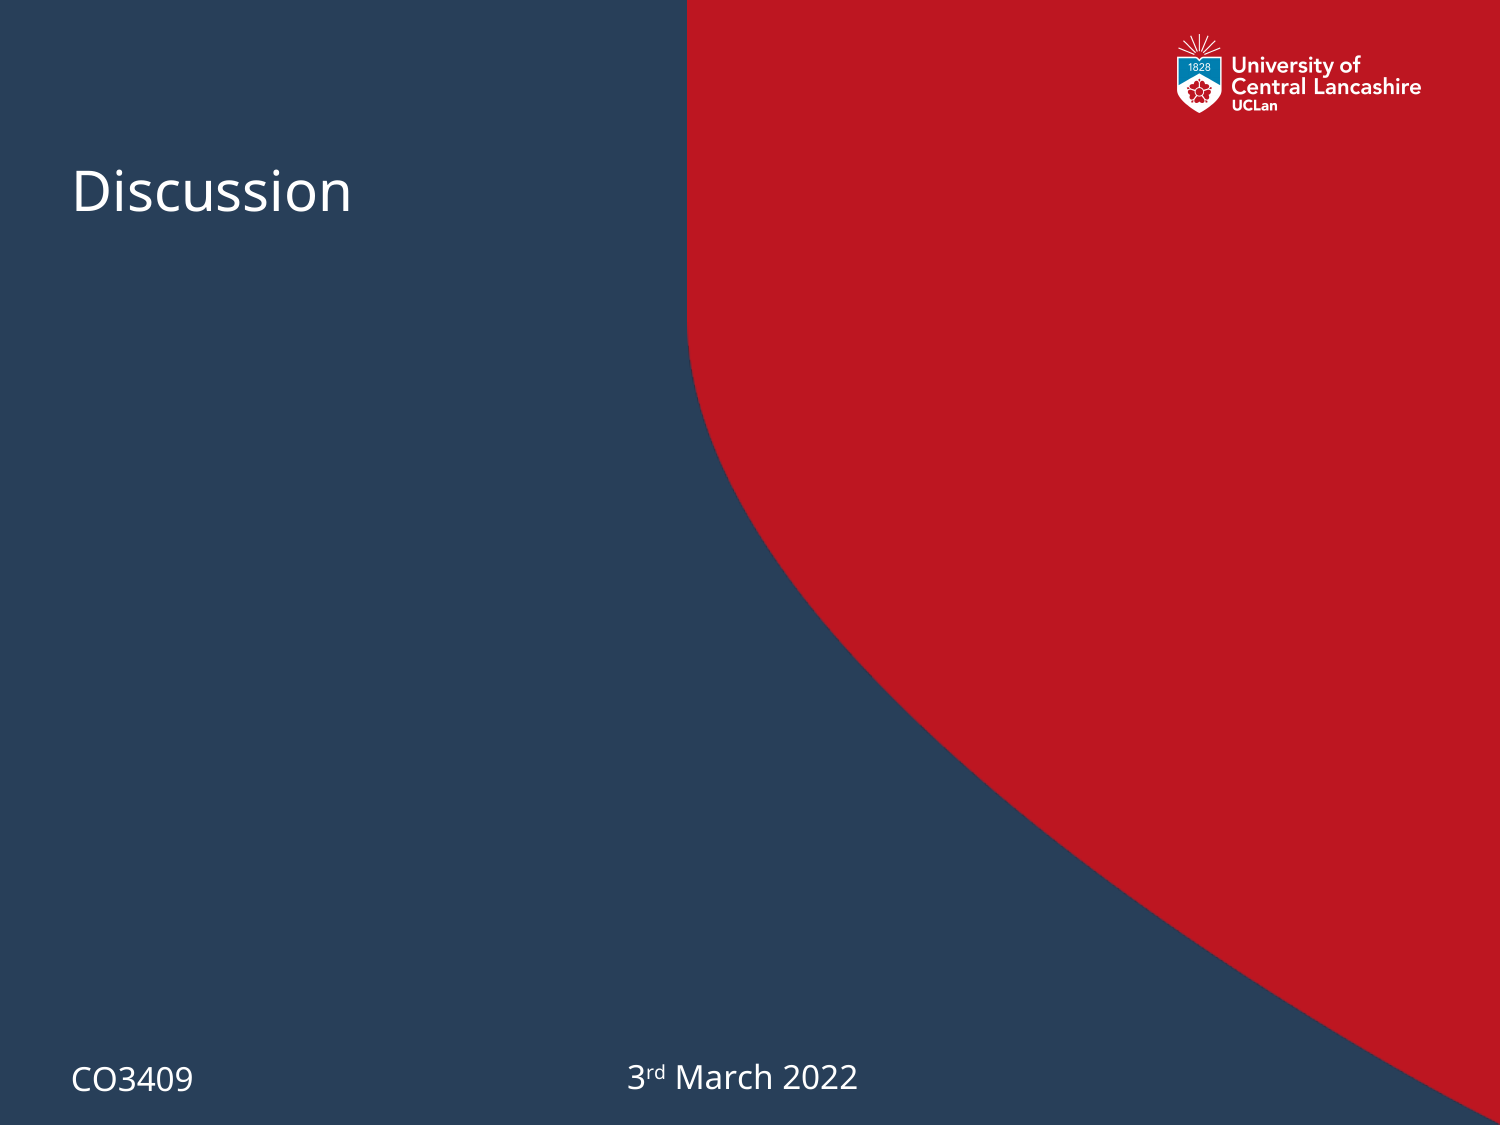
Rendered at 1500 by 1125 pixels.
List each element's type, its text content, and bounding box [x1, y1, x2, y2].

picture [687, 0, 1500, 1125]
text_box Discussion [56, 68, 1185, 310]
